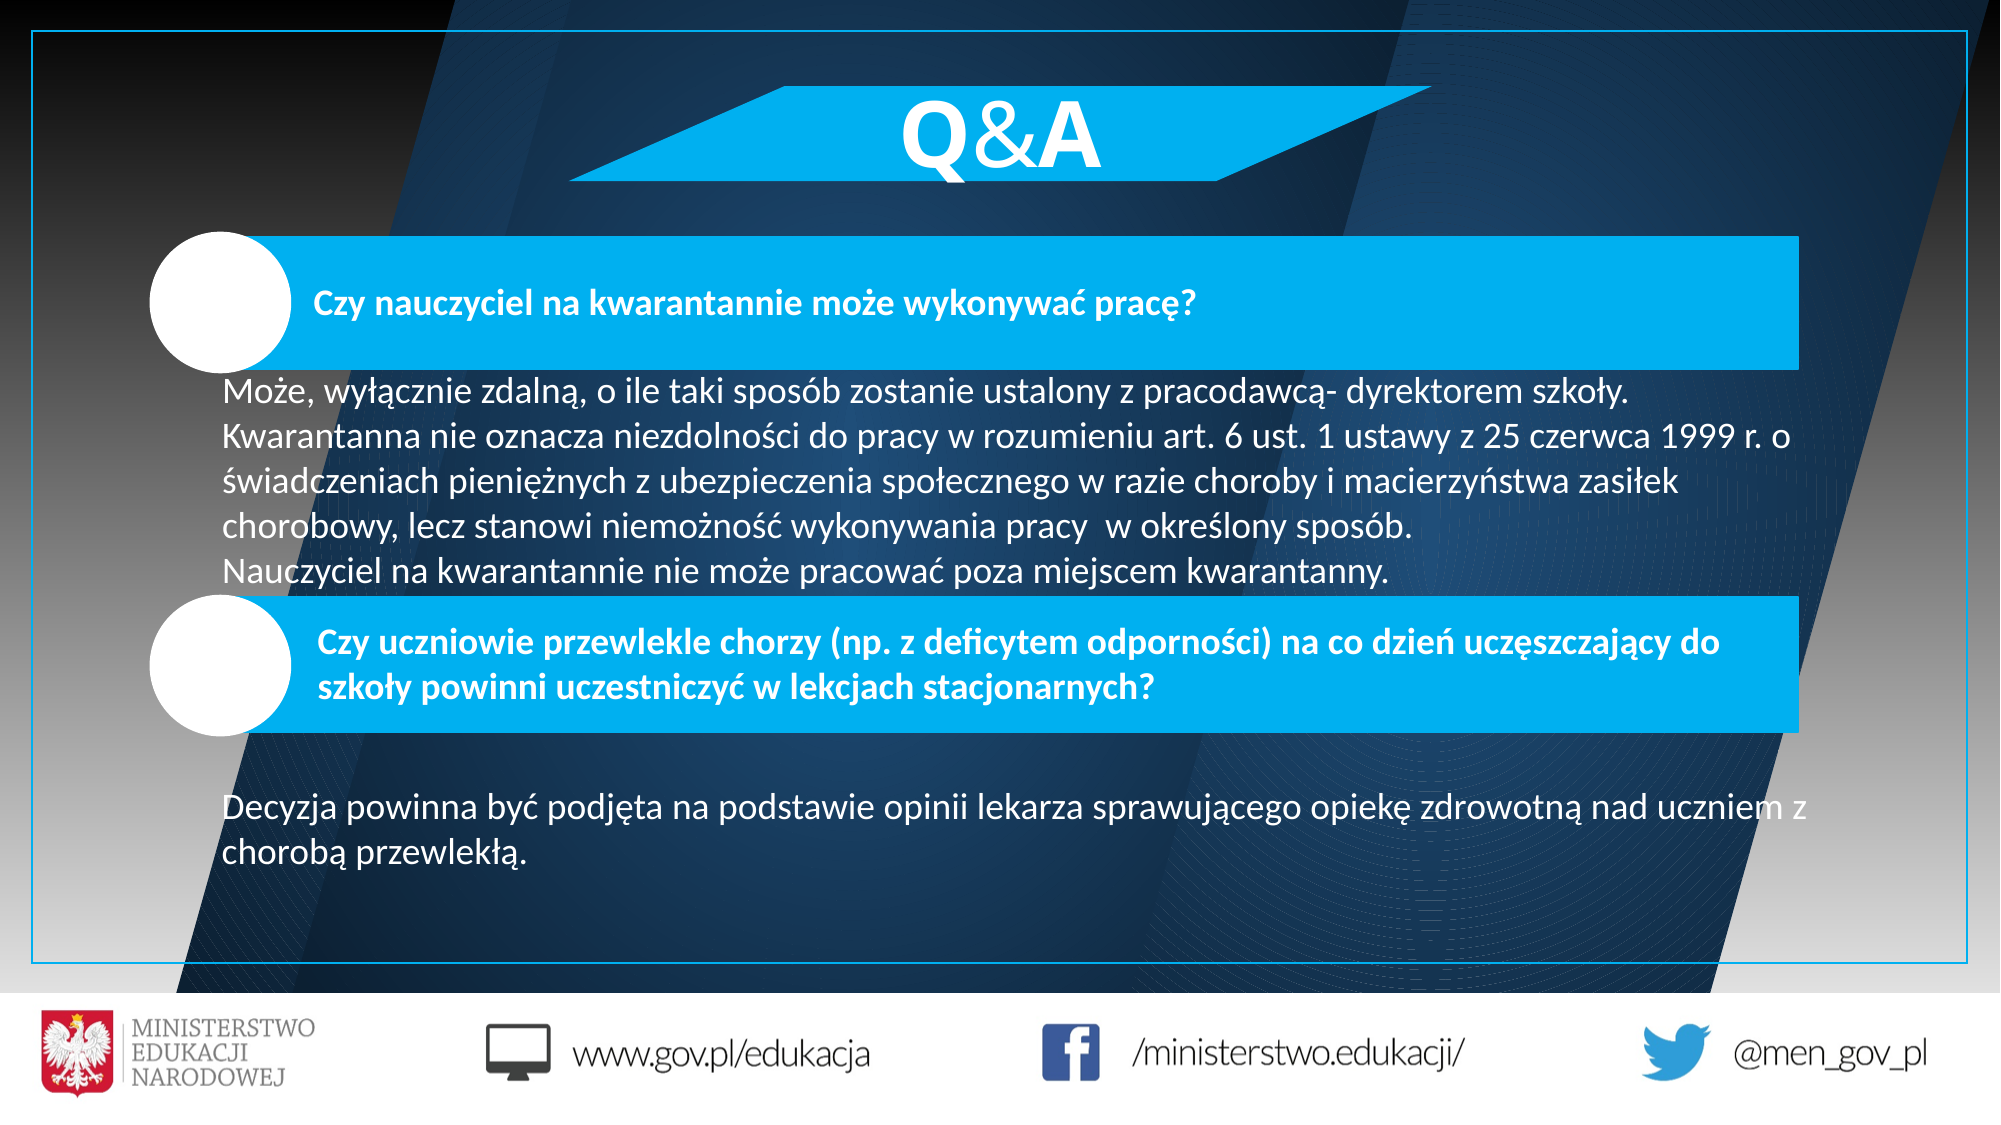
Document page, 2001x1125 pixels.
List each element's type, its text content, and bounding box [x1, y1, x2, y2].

text_box Q&A [568, 86, 1432, 182]
text_box Może, wyłącznie zdalną, o ile taki sposób zostanie ustalony z pracodawcą- dyrektorem szkoły. Kwarantanna nie oznacza niezdolności do pracy w rozumieniu art. 6 ust. 1 ustawy z 25 czerwca 1999 r. o świadczeniach pieniężnych z ubezpieczenia społecznego w razie choroby i macierzyństwa zasiłek chorobowy, lecz stanowi niemożność wykonywania pracy w określony sposób. Nauczyciel na kwarantannie nie może pracować poza miejscem kwarantanny. [221, 387, 1830, 587]
text_box Q&A [918, 112, 951, 156]
text_box [446, 0, 1990, 76]
text_box Czy nauczyciel na kwarantannie może wykonywać pracę? [242, 236, 1799, 370]
text_box ? [150, 595, 291, 736]
text_box [176, 964, 1719, 993]
text_box [184, 833, 1740, 962]
text_box ? [150, 232, 291, 373]
text_box Decyzja powinna być podjęta na podstawie opinii lekarza sprawującego opiekę zdrowotną nad uczniem z chorobą przewlekłą. [221, 783, 1820, 890]
picture [0, 993, 2000, 1125]
text_box [235, 733, 1784, 783]
text_box [347, 32, 1966, 567]
text_box [287, 587, 1825, 677]
text_box Czy uczniowie przewlekle chorzy (np. z deficytem odporności) na co dzień uczęszczający do szkoły powinni uczestniczyć w lekcjach stacjonarnych? [234, 596, 1799, 733]
